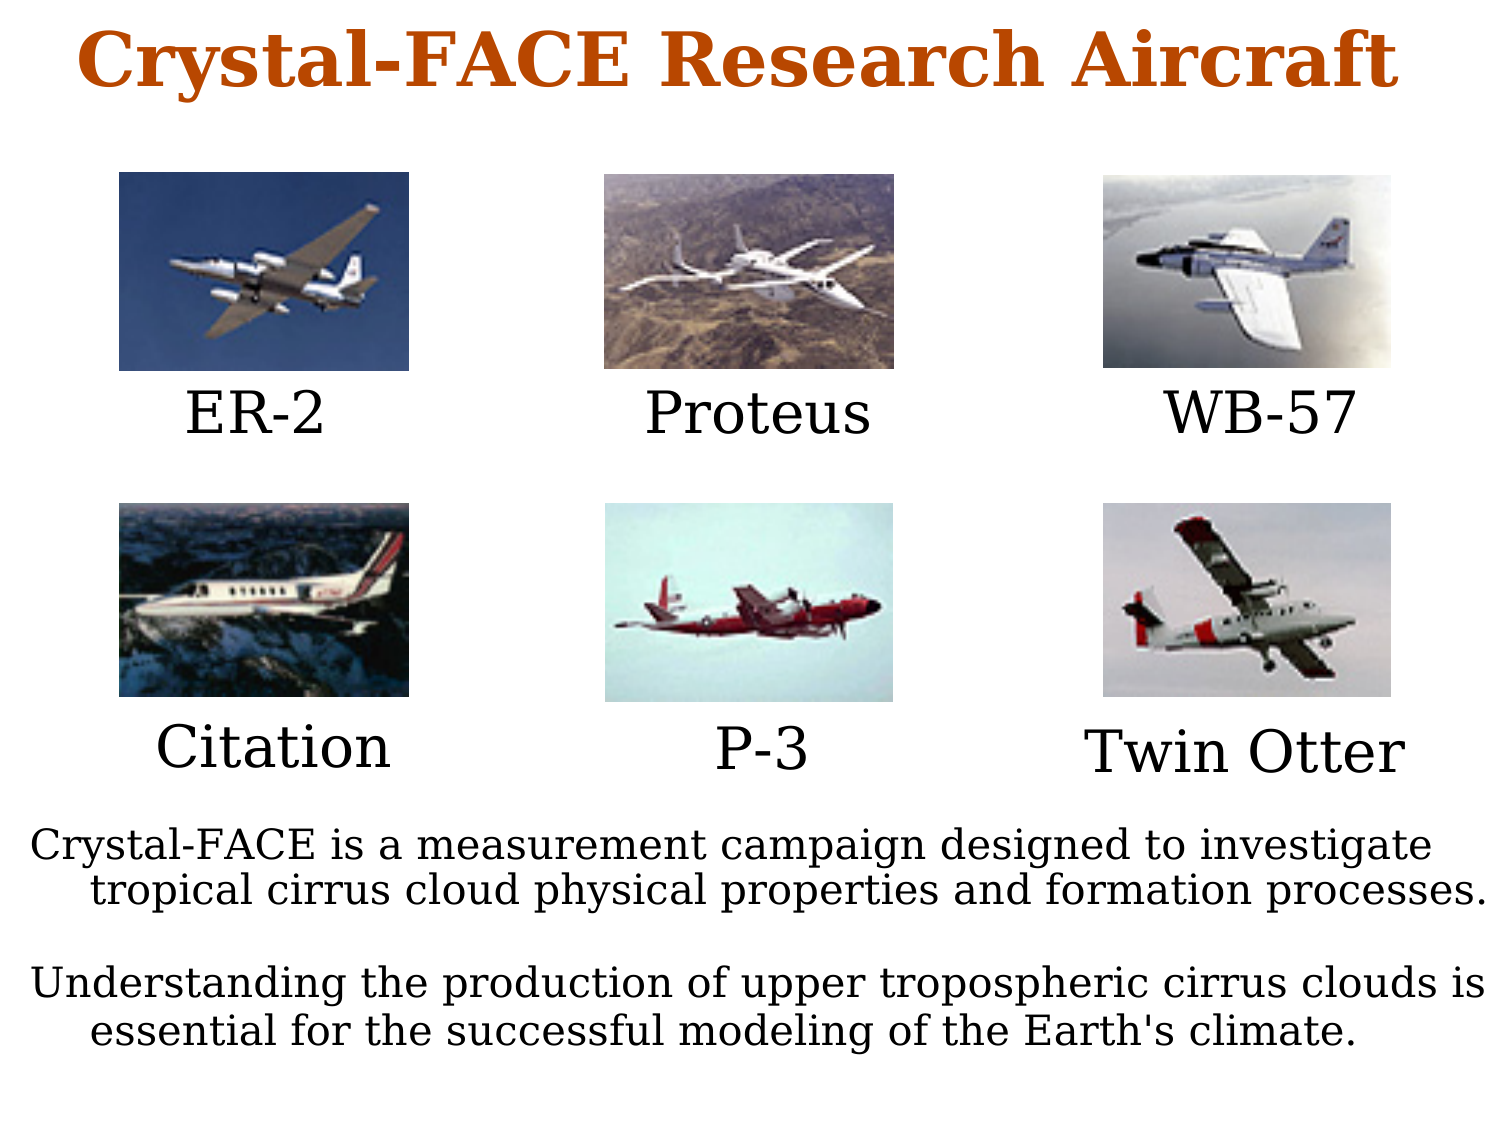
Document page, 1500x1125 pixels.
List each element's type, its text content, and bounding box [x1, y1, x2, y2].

picture [1103, 503, 1391, 697]
text_box Proteus [644, 383, 873, 447]
text_box Crystal-FACE is a measurement campaign designed to investigate tropical cirrus cloud physical properties and formation processes. Understanding the production of upper tropospheric cirrus clouds is essential for the successful modeling of the Earth's climate. [29, 823, 1495, 1056]
picture [119, 172, 409, 371]
title Crystal-FACE Research Aircraft [0, 0, 1500, 123]
picture [1103, 175, 1391, 368]
picture [605, 503, 893, 702]
picture [119, 503, 409, 697]
text_box Twin Otter [1084, 722, 1406, 786]
text_box WB-57 [1163, 383, 1360, 447]
text_box ER-2 [184, 383, 328, 447]
text_box P-3 [714, 719, 811, 783]
picture [604, 174, 894, 369]
text_box Citation [155, 717, 392, 781]
